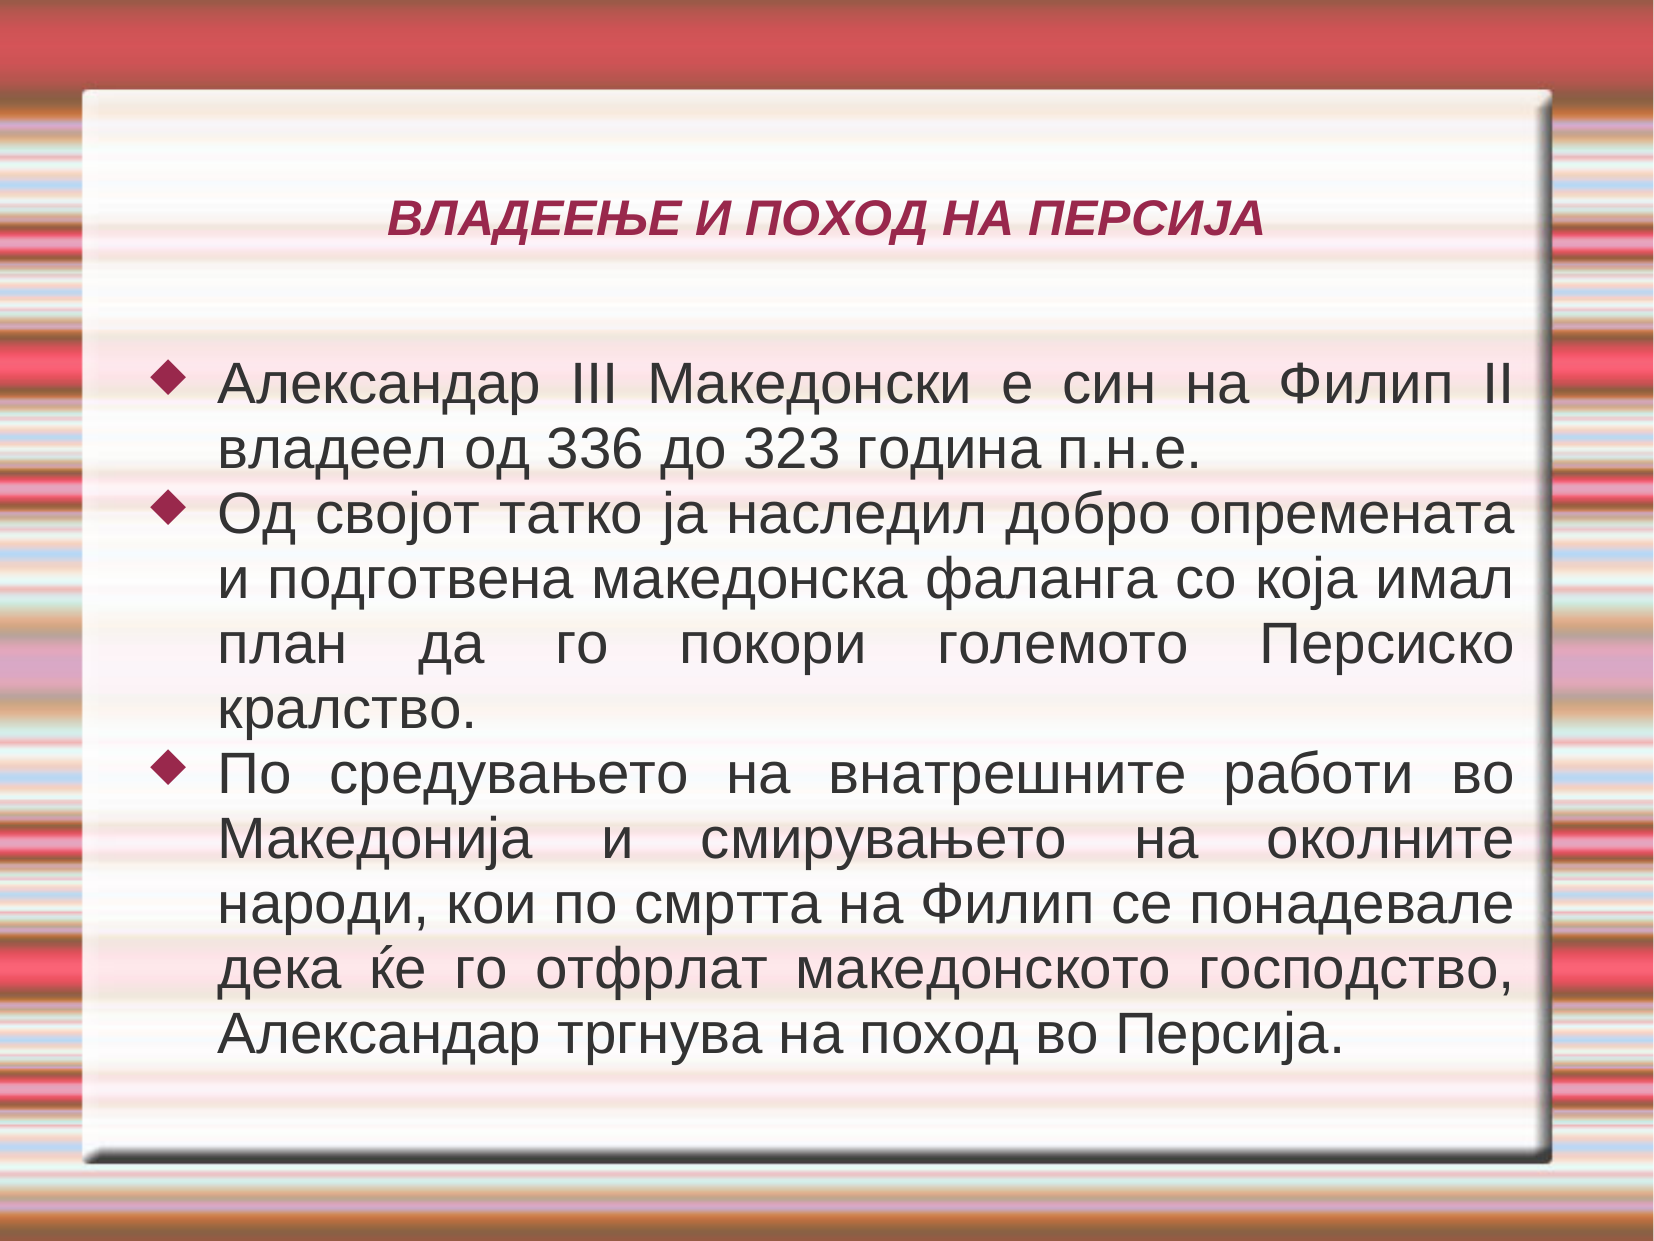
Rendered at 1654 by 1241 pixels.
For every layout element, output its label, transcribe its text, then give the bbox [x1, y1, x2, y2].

list Александар III Македонски е син на Филип II владеел од 336 до 323 година п.н.е. Од својот татко ја наследил добро опремената и подготвена македонска фаланга со која имал план да го покори големото Персиско кралство. По средувањето на внатрешните работи во Македонија и смирувањето на околните народи, кои по смртта на Филип се понадевале дека ќе го отфрлат македонското господство, Александар тргнува на поход во Персија. [134, 350, 1516, 1132]
picture [0, 0, 1654, 1241]
title ВЛАДЕЕЊЕ И ПОХОД НА ПЕРСИЈА [121, 114, 1534, 322]
